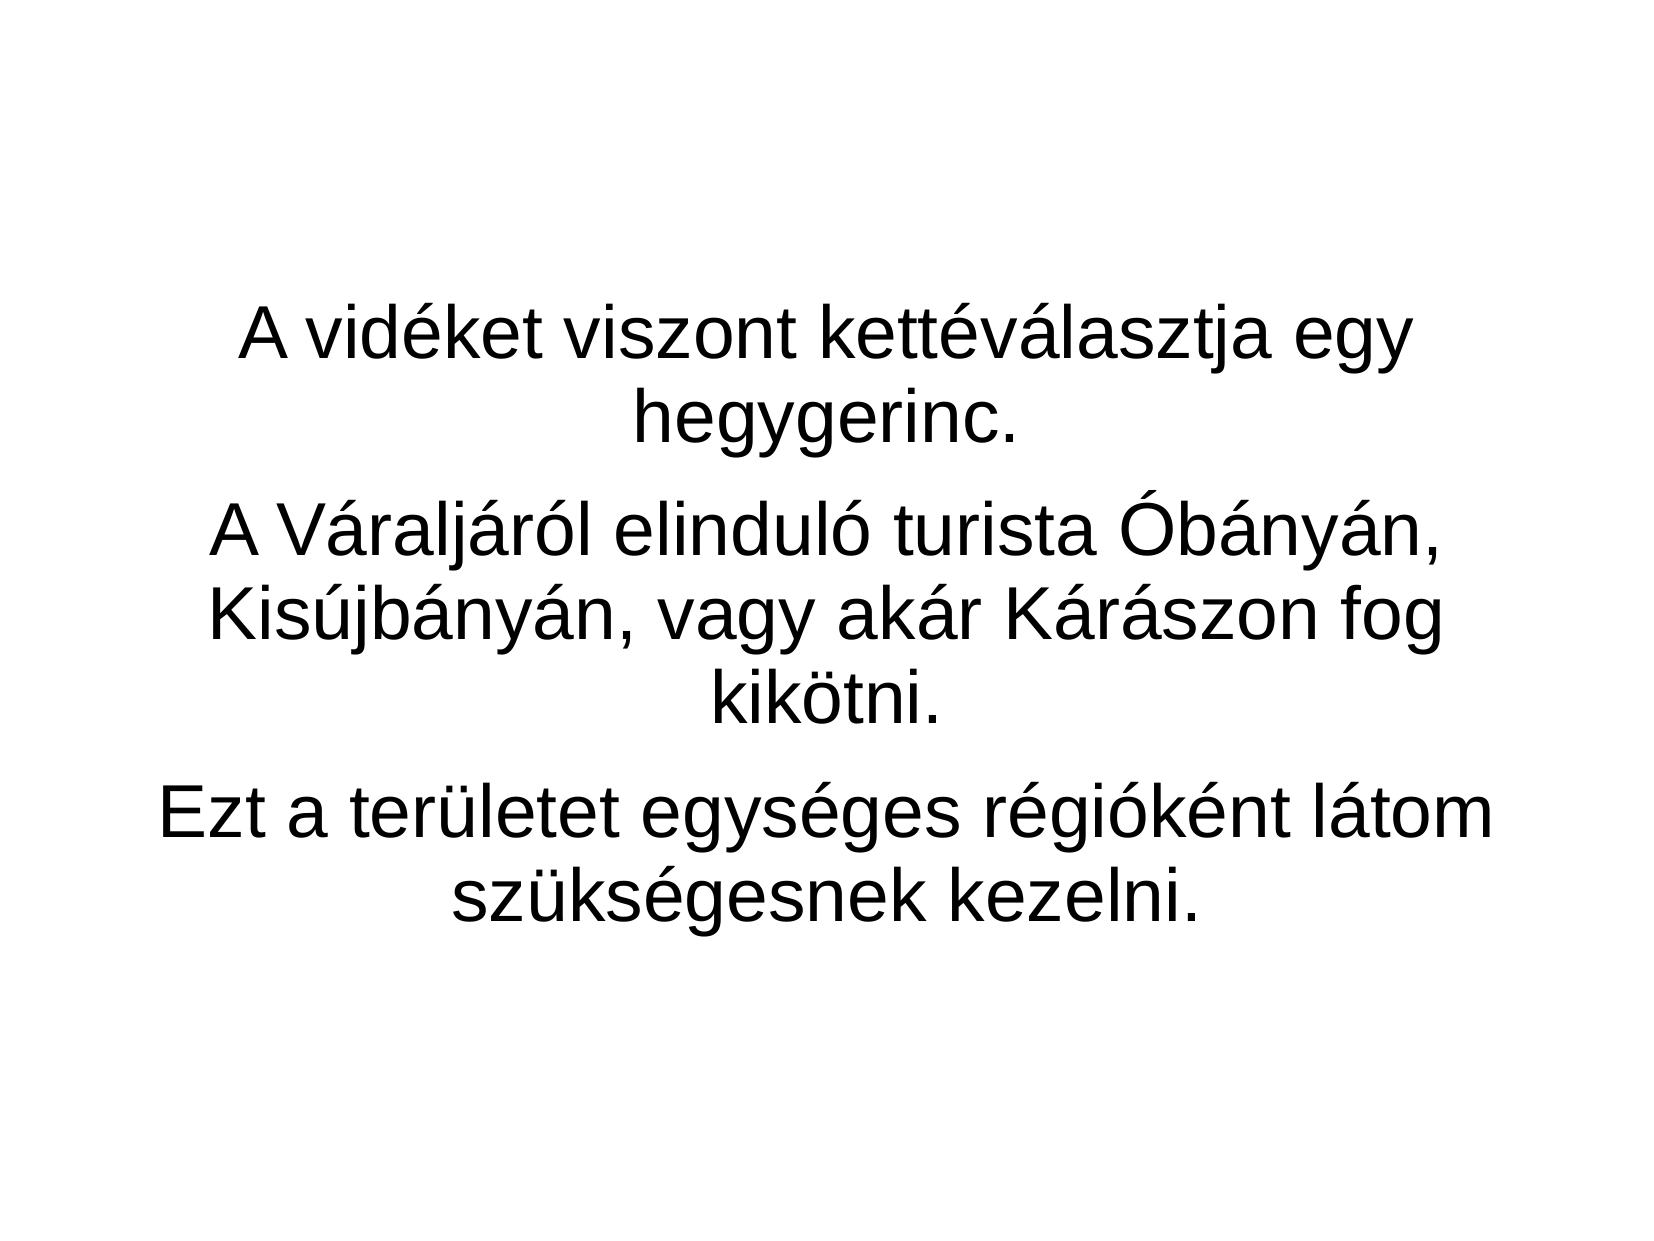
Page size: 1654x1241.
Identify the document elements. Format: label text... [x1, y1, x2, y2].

list A vidéket viszont kettéválasztja egy hegygerinc. A Váraljáról elinduló turista Óbányán, Kisújbányán, vagy akár Kárászon fog kikötni. Ezt a területet egységes régióként látom szükségesnek kezelni. [82, 290, 1571, 1010]
